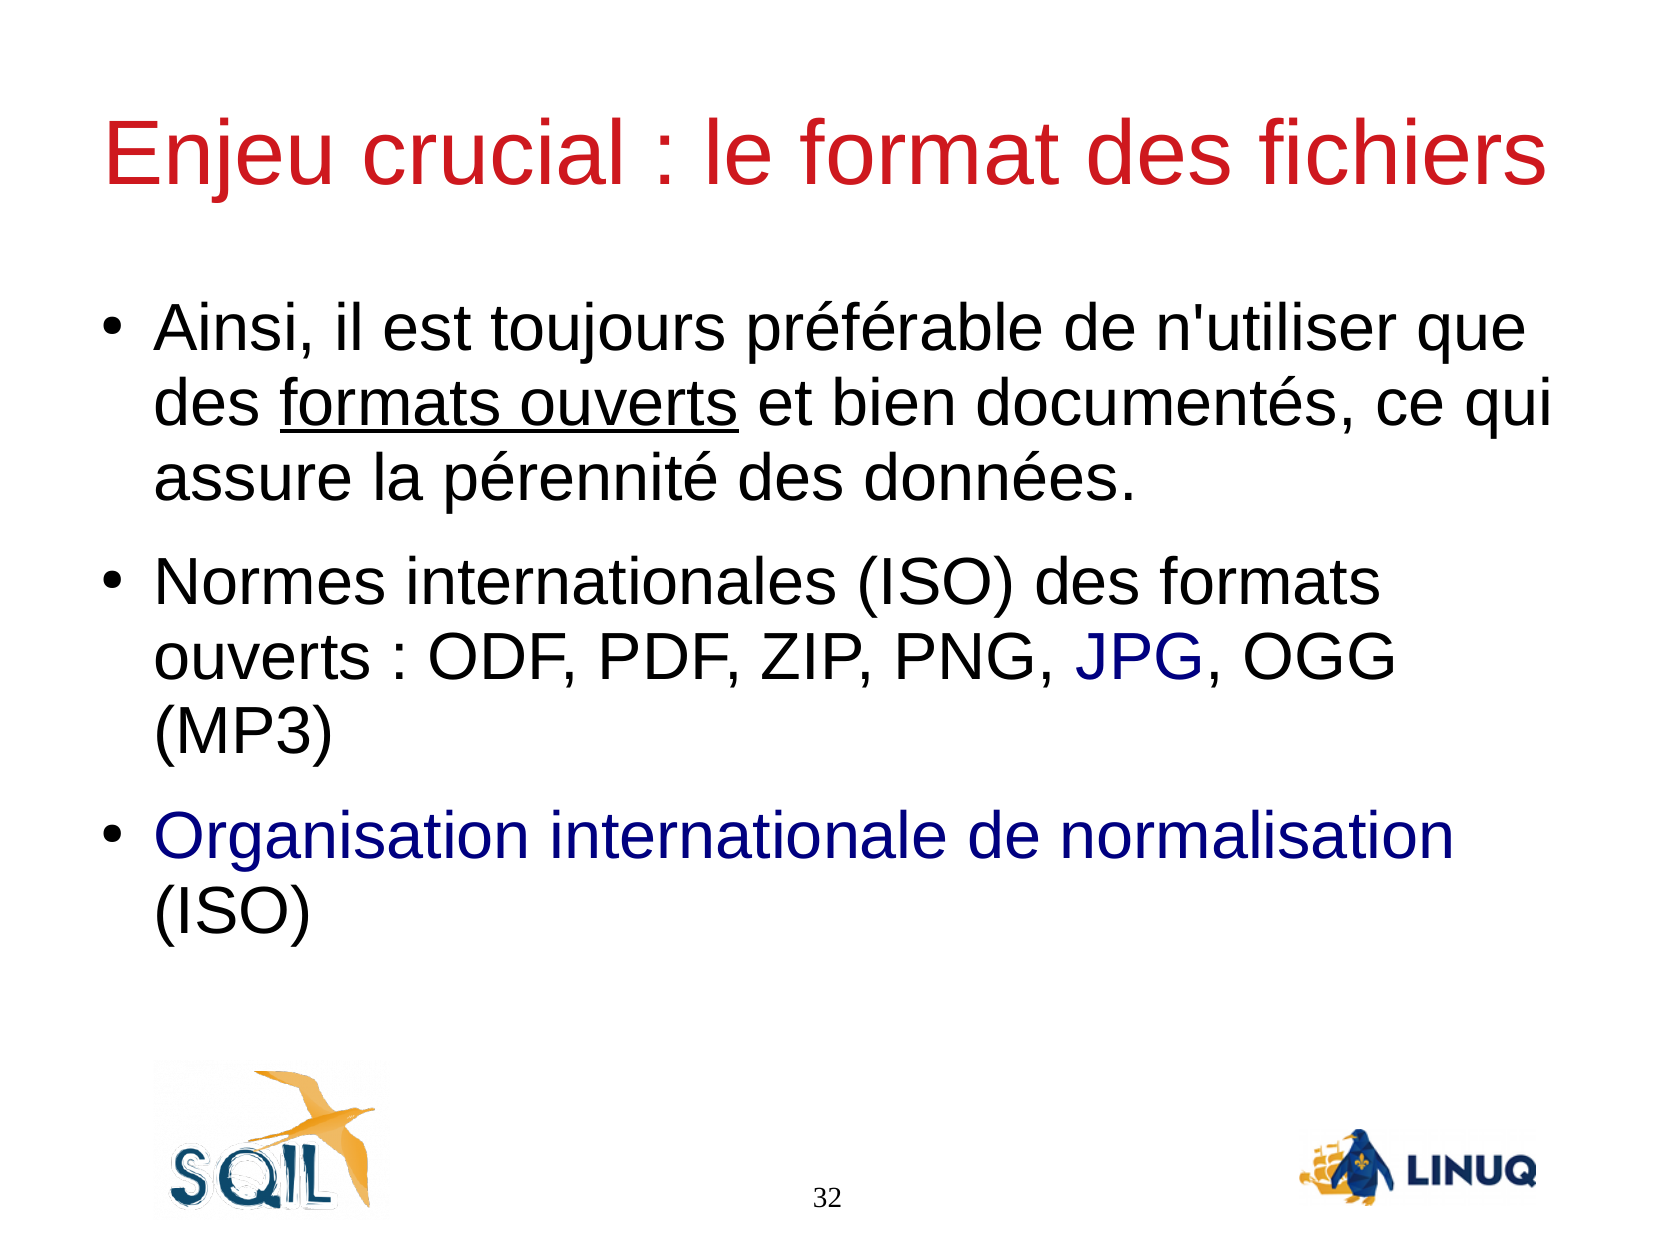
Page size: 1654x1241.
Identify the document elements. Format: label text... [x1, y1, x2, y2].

title Enjeu crucial : le format des fichiers [82, 49, 1571, 257]
picture [1299, 1129, 1536, 1206]
list Ainsi, il est toujours préférable de n'utiliser que des formats ouverts et bien documentés, ce qui assure la pérennité des données. Normes internationales (ISO) des formats ouverts : ODF, PDF, ZIP, PNG, JPG, OGG (MP3) Organisation internationale de normalisation (ISO) [82, 290, 1571, 1010]
picture [153, 1060, 390, 1220]
